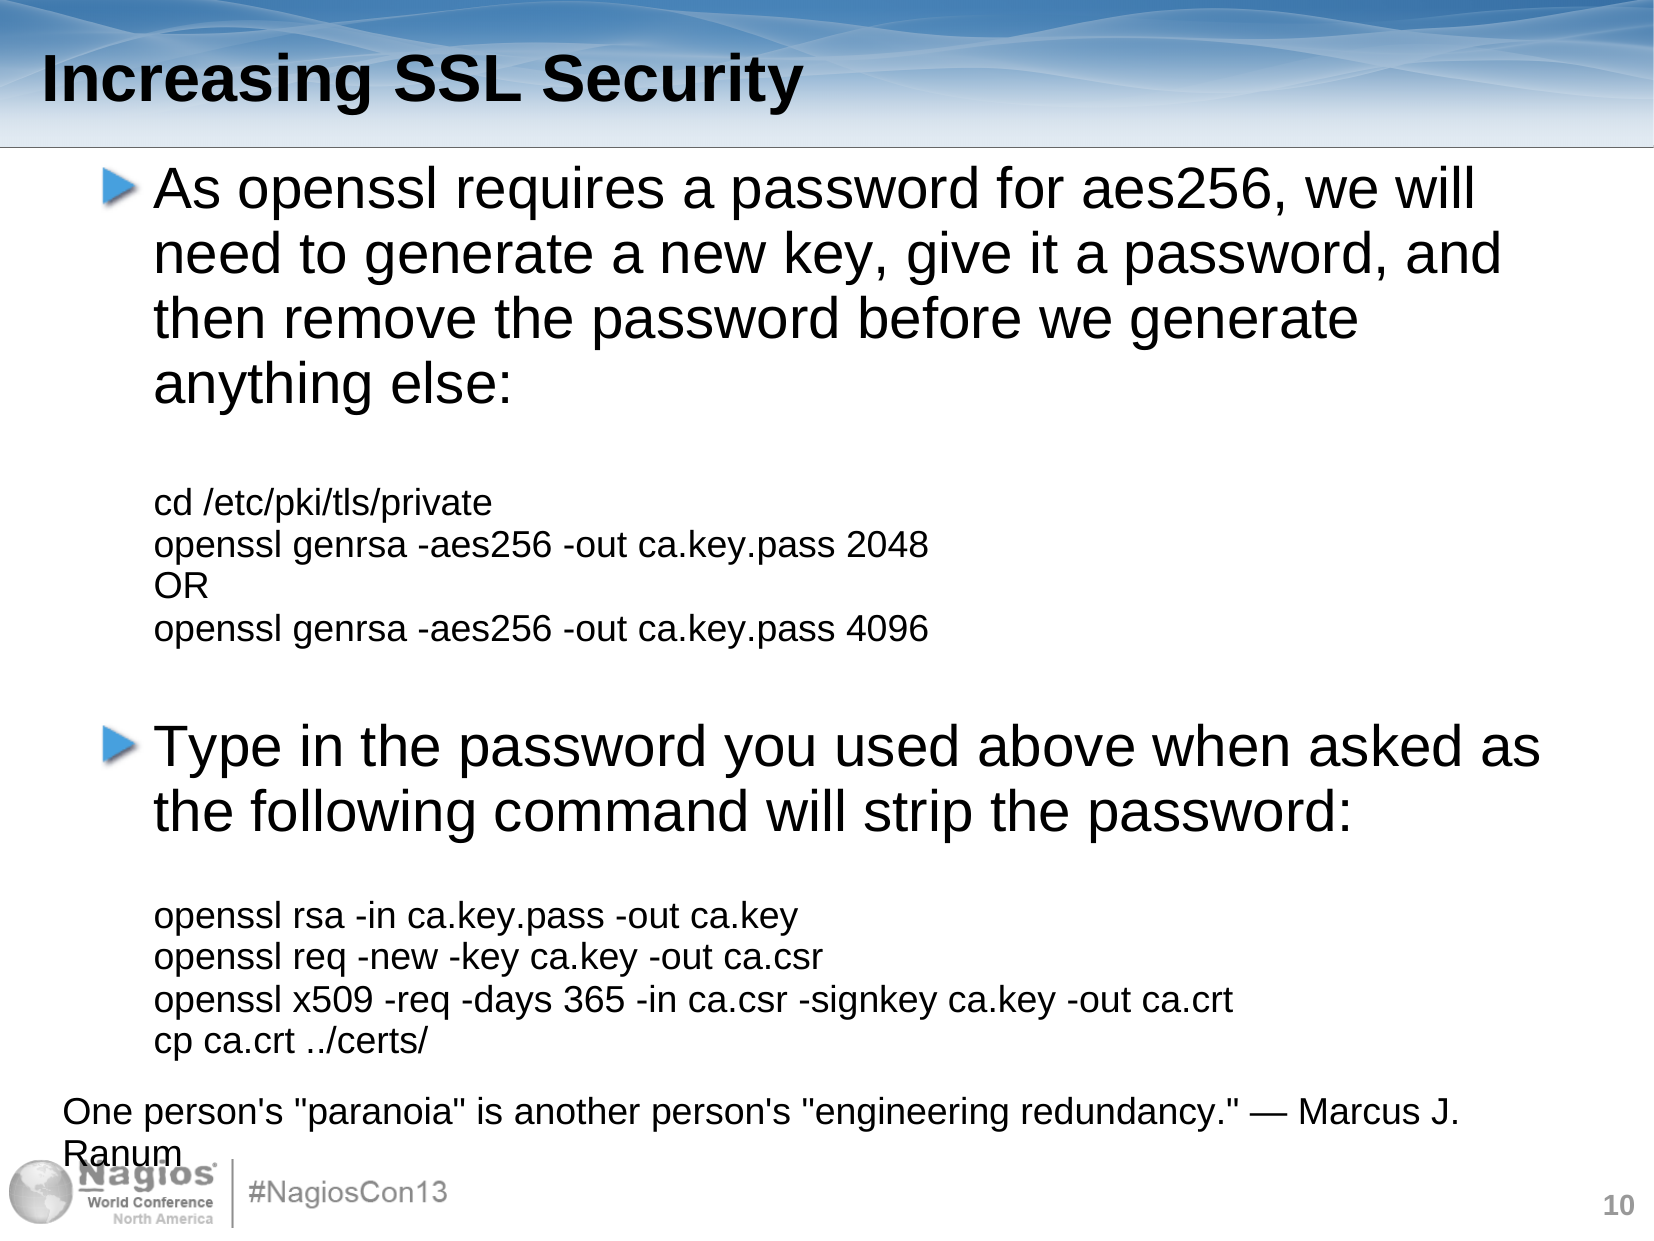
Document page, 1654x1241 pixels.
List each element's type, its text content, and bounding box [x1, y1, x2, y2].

text_box One person's "paranoia" is another person's "engineering redundancy." — Marcus J. Ranum [47, 1083, 1607, 1141]
title Increasing SSL Security [41, 29, 1248, 127]
picture [9, 1159, 453, 1228]
picture [0, 0, 1654, 147]
picture [94, 1159, 103, 1164]
list As openssl requires a password for aes256, we will need to generate a new key, give it a password, and then remove the password before we generate anything else: cd /etc/pki/tls/private openssl genrsa -aes256 -out ca.key.pass 2048 OR openssl genrsa -aes256 -out ca.key.pass 4096 Type in the password you used above when asked as the following command will strip the password: openssl rsa -in ca.key.pass -out ca.key openssl req -new -key ca.key -out ca.csr openssl x509 -req -days 365 -in ca.csr -signkey ca.key -out ca.crt cp ca.crt ../certs/ [82, 155, 1571, 1061]
picture [136, 1159, 145, 1164]
